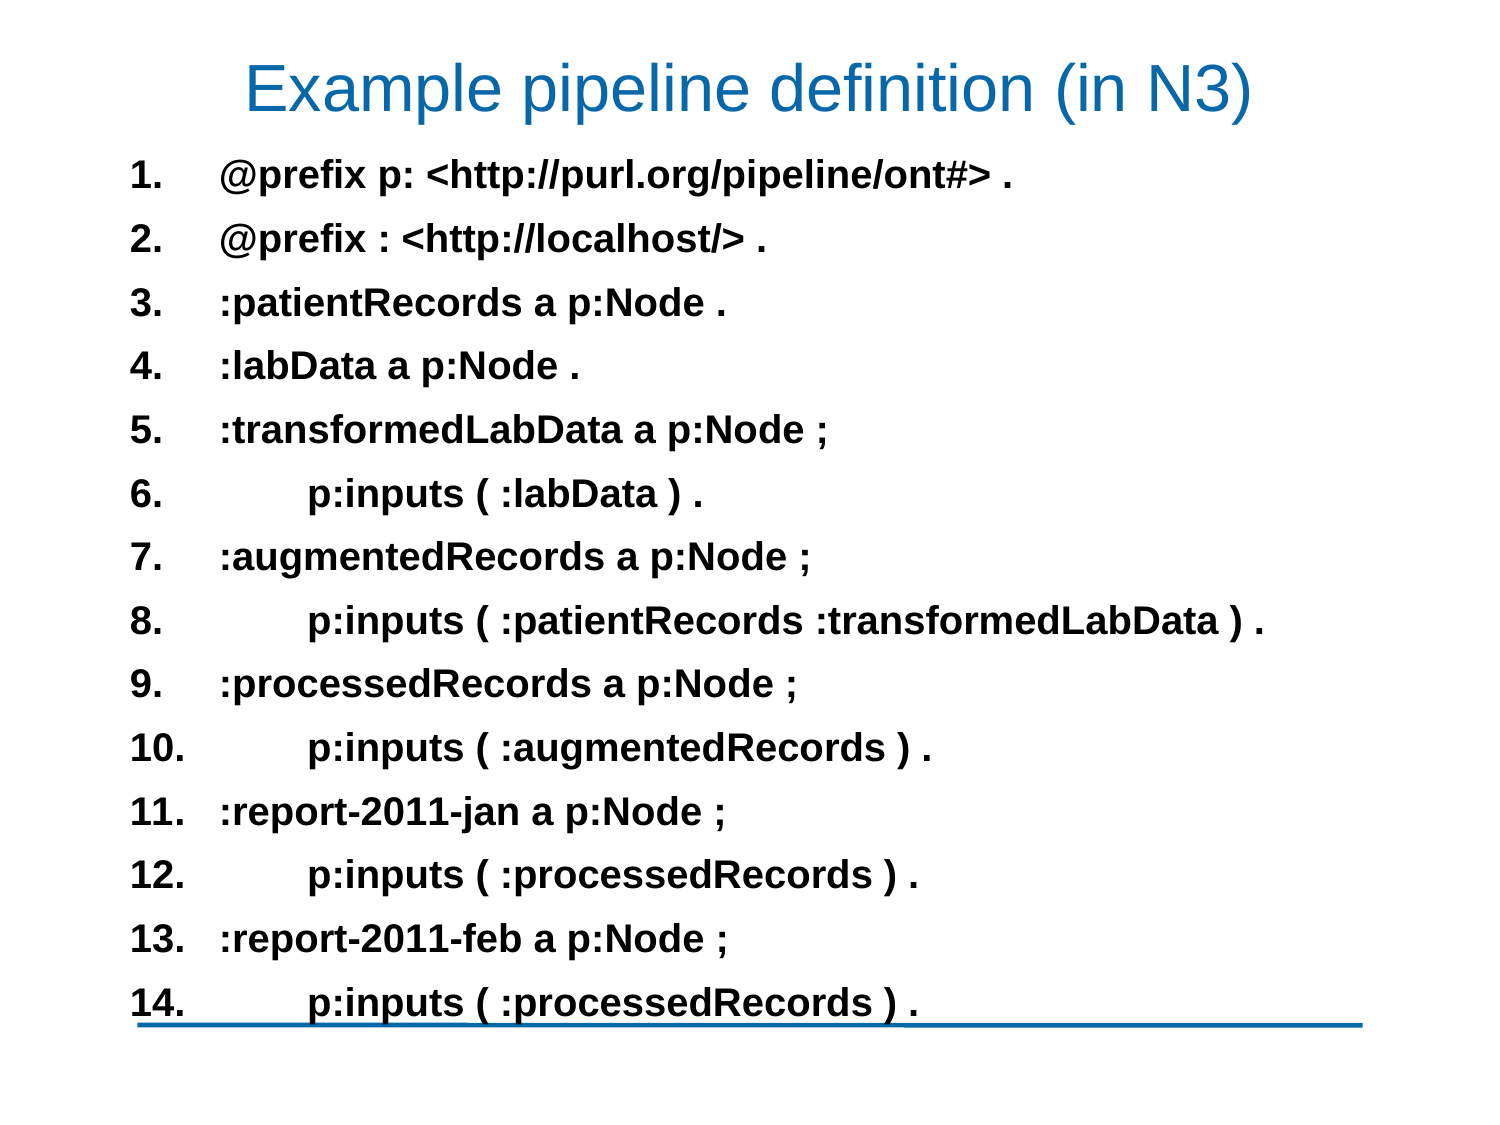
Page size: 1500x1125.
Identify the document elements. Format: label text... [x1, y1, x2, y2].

list @prefix p: <http://purl.org/pipeline/ont#> . @prefix : <http://localhost/> . :patientRecords a p:Node . :labData a p:Node . :transformedLabData a p:Node ; p:inputs ( :labData ) . :augmentedRecords a p:Node ; p:inputs ( :patientRecords :transformedLabData ) . :processedRecords a p:Node ; p:inputs ( :augmentedRecords ) . :report-2011-jan a p:Node ; p:inputs ( :processedRecords ) . :report-2011-feb a p:Node ; p:inputs ( :processedRecords ) . [115, 135, 1387, 1036]
title Example pipeline definition (in N3) [0, 6, 1500, 149]
